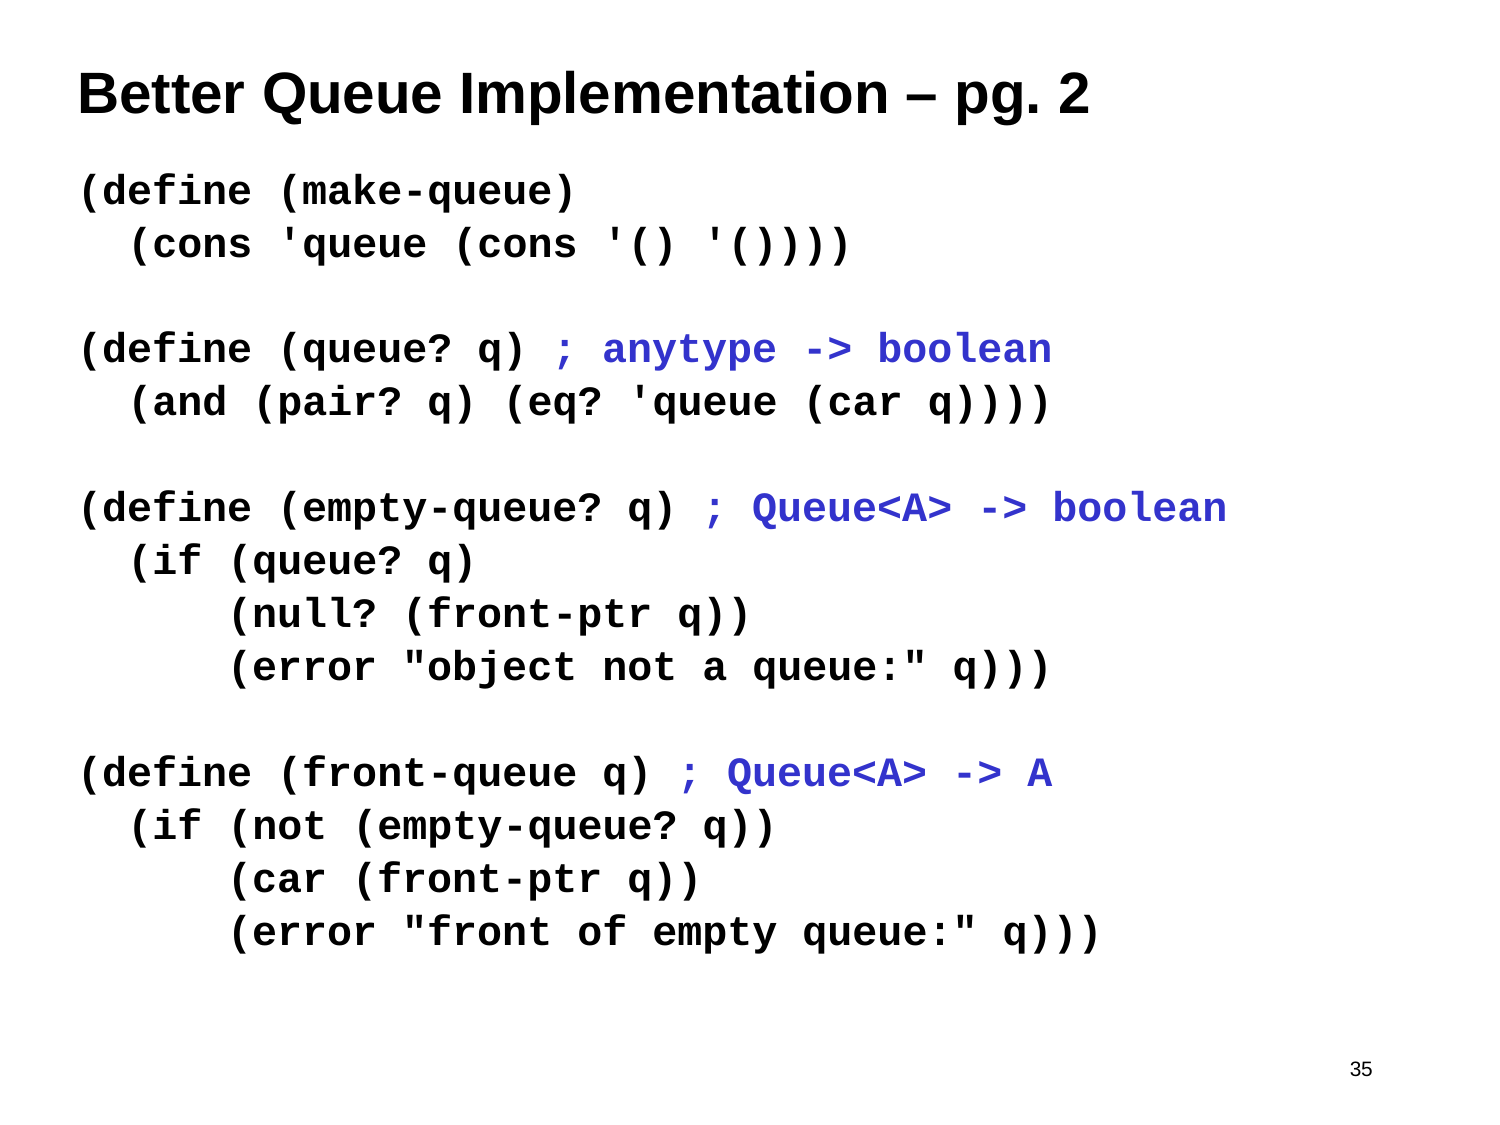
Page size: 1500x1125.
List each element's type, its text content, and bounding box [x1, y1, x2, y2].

list (define (make-queue) (cons 'queue (cons '() '()))) (define (queue? q) ; anytype -> boolean (and (pair? q) (eq? 'queue (car q)))) (define (empty-queue? q) ; Queue<A> -> boolean (if (queue? q) (null? (front-ptr q)) (error "object not a queue:" q))) (define (front-queue q) ; Queue<A> -> A (if (not (empty-queue? q)) (car (front-ptr q)) (error "front of empty queue:" q))) [62, 162, 1450, 1000]
title Better Queue Implementation – pg. 2 [62, 24, 1338, 162]
